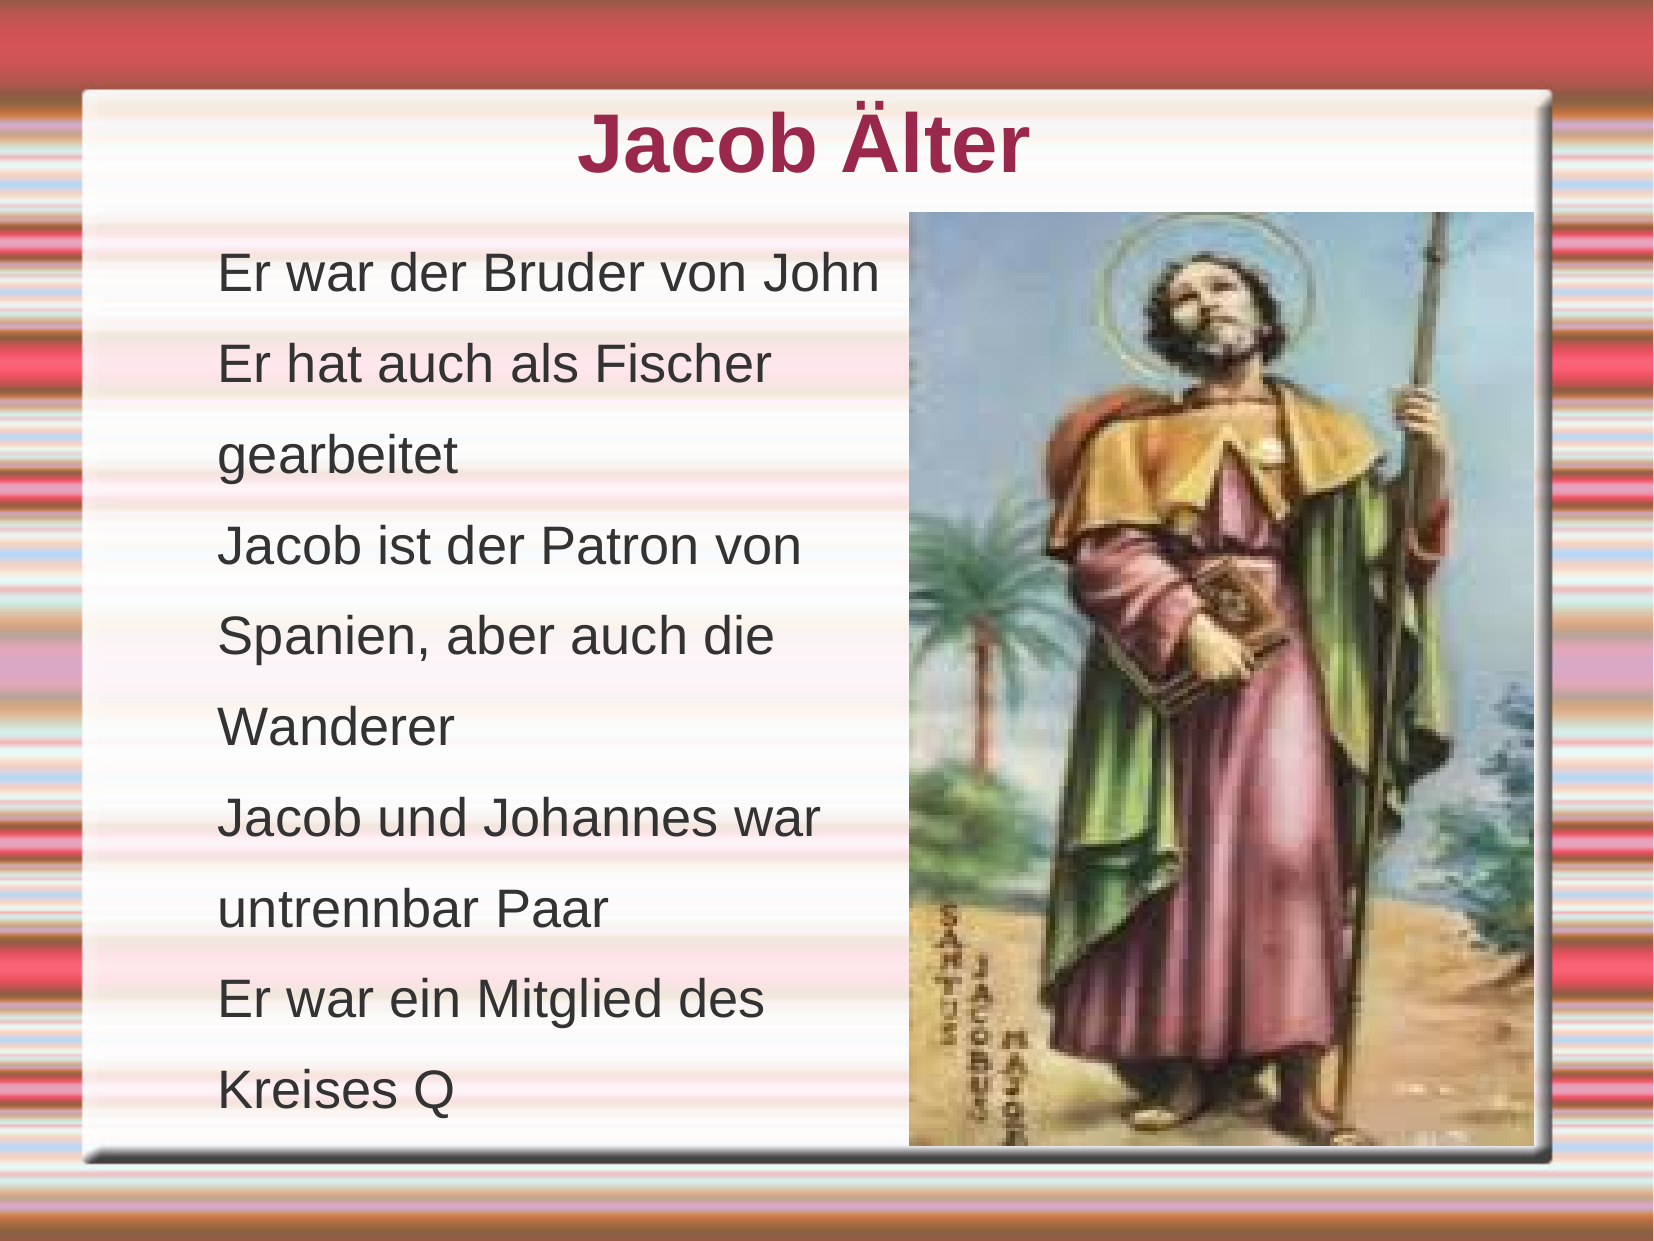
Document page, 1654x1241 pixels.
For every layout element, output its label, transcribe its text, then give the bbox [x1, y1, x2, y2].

title Jacob Älter [121, 50, 1534, 237]
picture [0, 0, 1654, 1241]
list Er war der Bruder von John Er hat auch als Fischer gearbeitet Jacob ist der Patron von Spanien, aber auch die Wanderer Jacob und Johannes war untrennbar Paar Er war ein Mitglied des Kreises Q [134, 212, 910, 1241]
